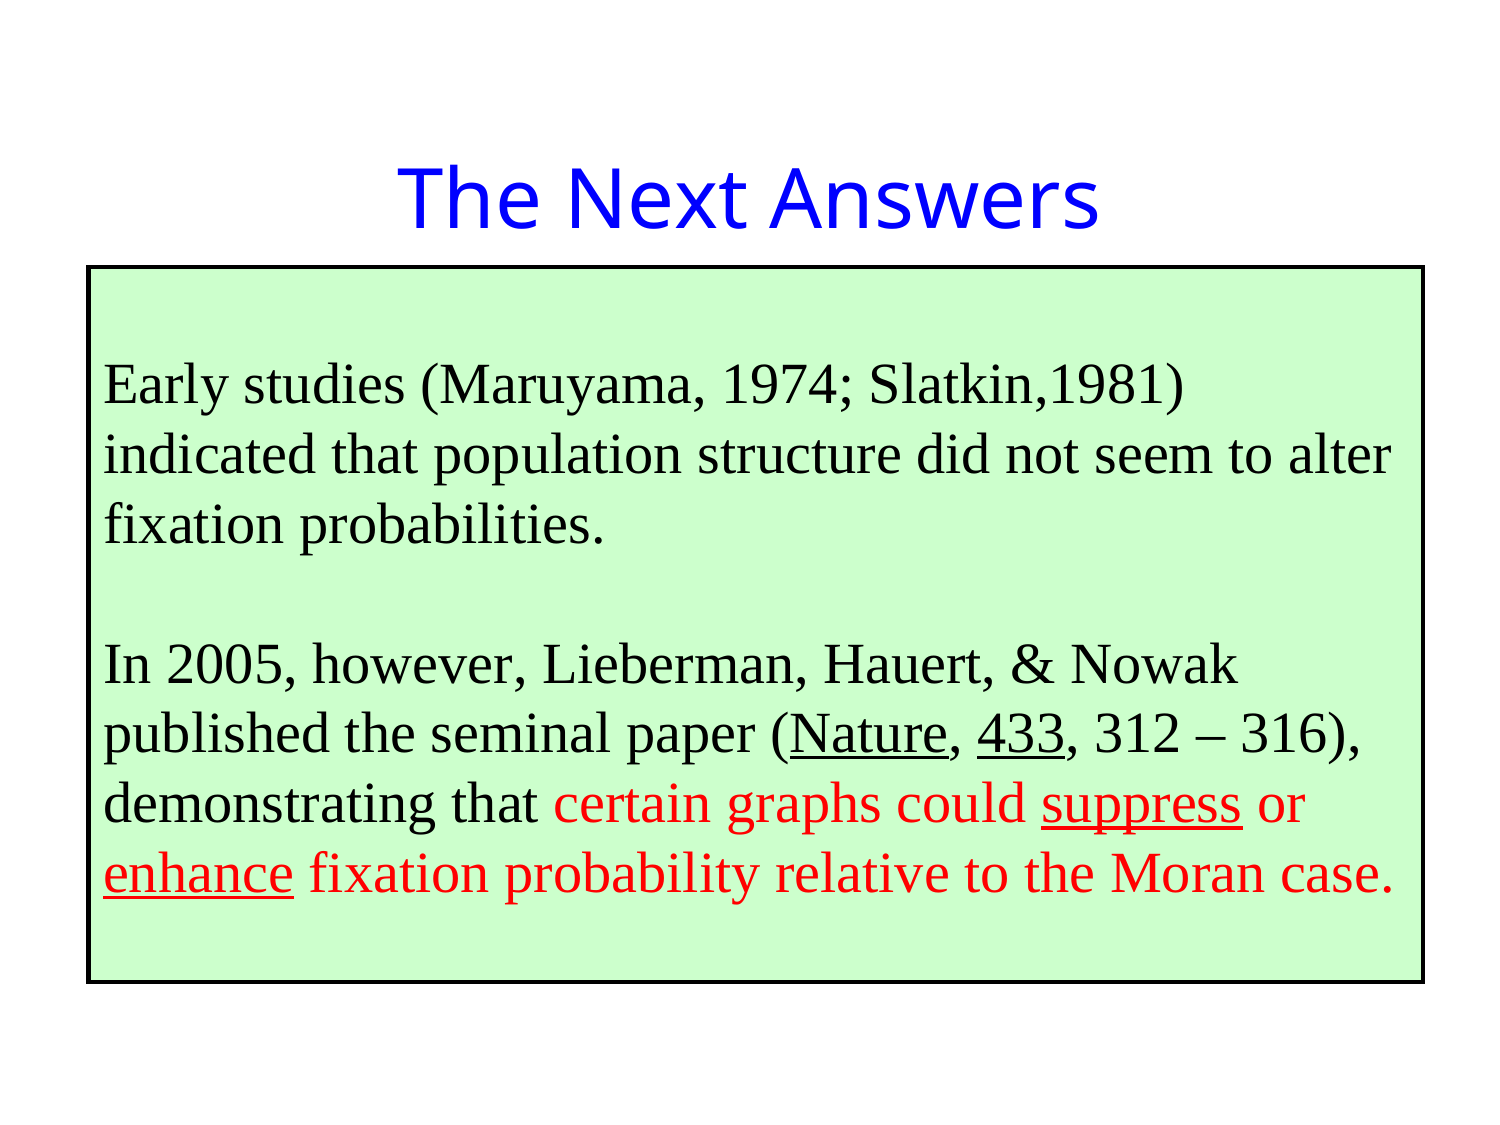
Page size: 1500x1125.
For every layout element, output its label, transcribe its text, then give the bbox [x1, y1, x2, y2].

text_box Early studies (Maruyama, 1974; Slatkin,1981) indicated that population structure did not seem to alter fixation probabilities. In 2005, however, Lieberman, Hauert, & Nowak published the seminal paper (Nature, 433, 312 – 316), demonstrating that certain graphs could suppress or enhance fixation probability relative to the Moran case. [88, 267, 1424, 983]
title The Next Answers [112, 101, 1388, 267]
